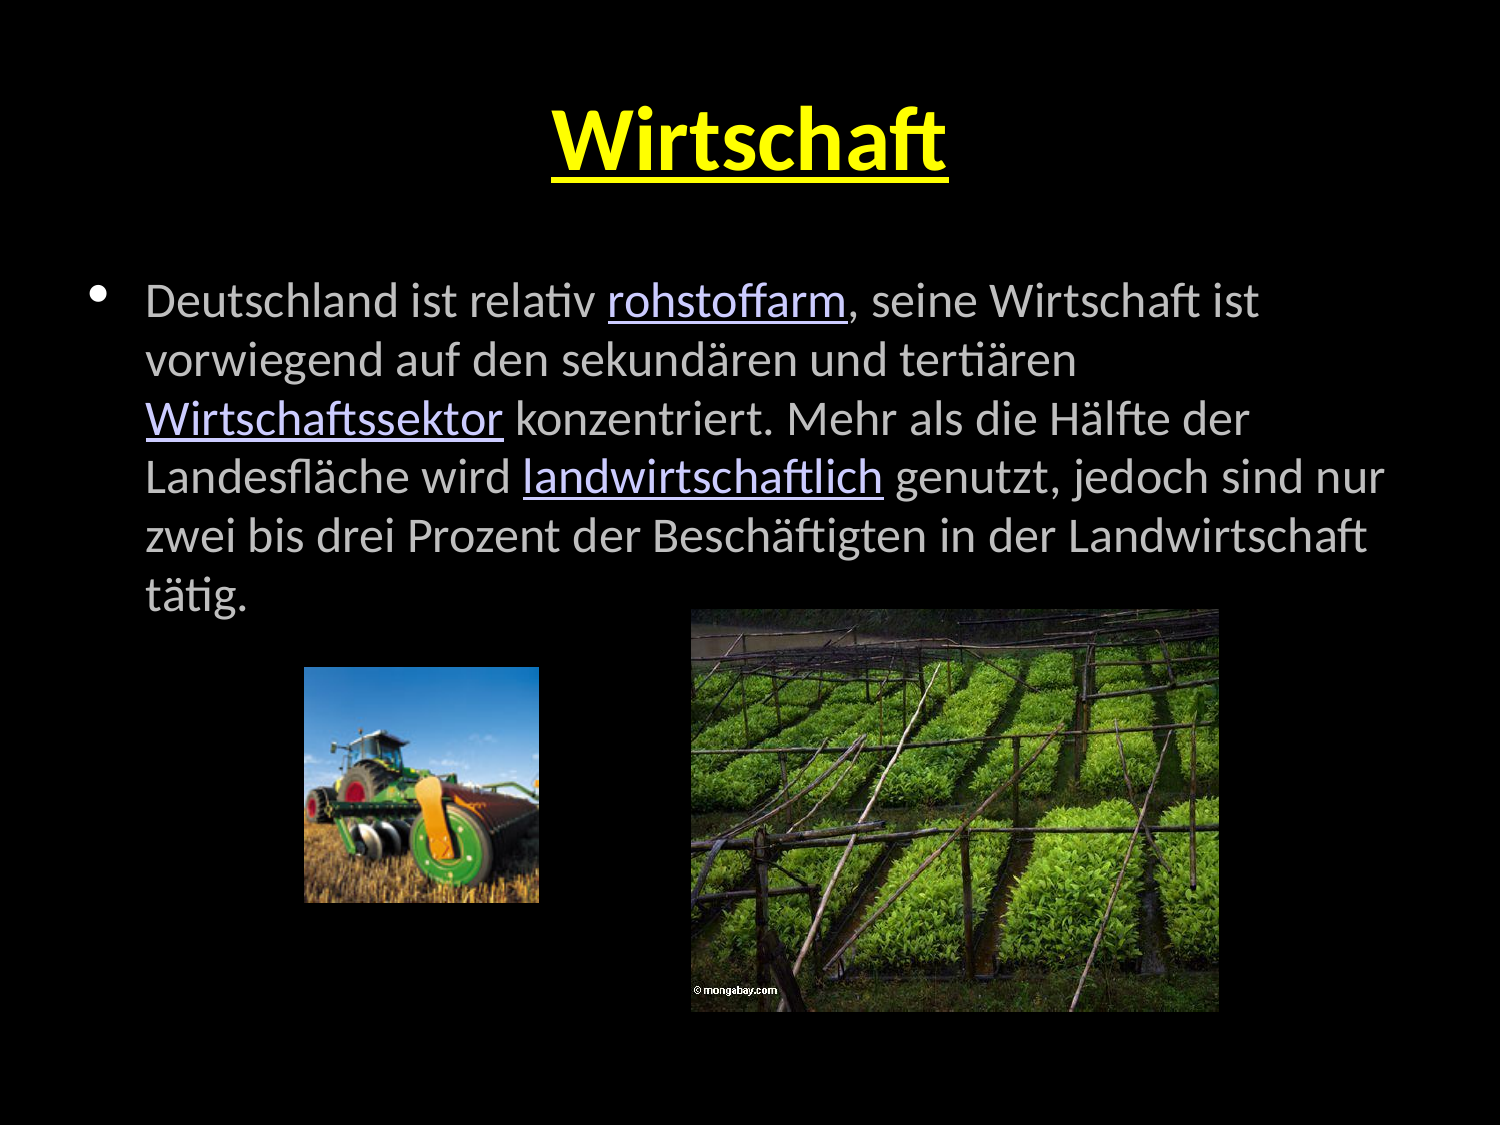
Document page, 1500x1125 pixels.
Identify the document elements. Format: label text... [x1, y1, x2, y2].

list Deutschland ist relativ rohstoffarm, seine Wirtschaft ist vorwiegend auf den sekundären und tertiären Wirtschaftssektor konzentriert. Mehr als die Hälfte der Landesfläche wird landwirtschaftlich genutzt, jedoch sind nur zwei bis drei Prozent der Beschäftigten in der Landwirtschaft tätig. [75, 262, 1425, 1006]
picture [304, 667, 539, 903]
picture [691, 609, 1219, 1012]
title Wirtschaft [75, 44, 1425, 233]
